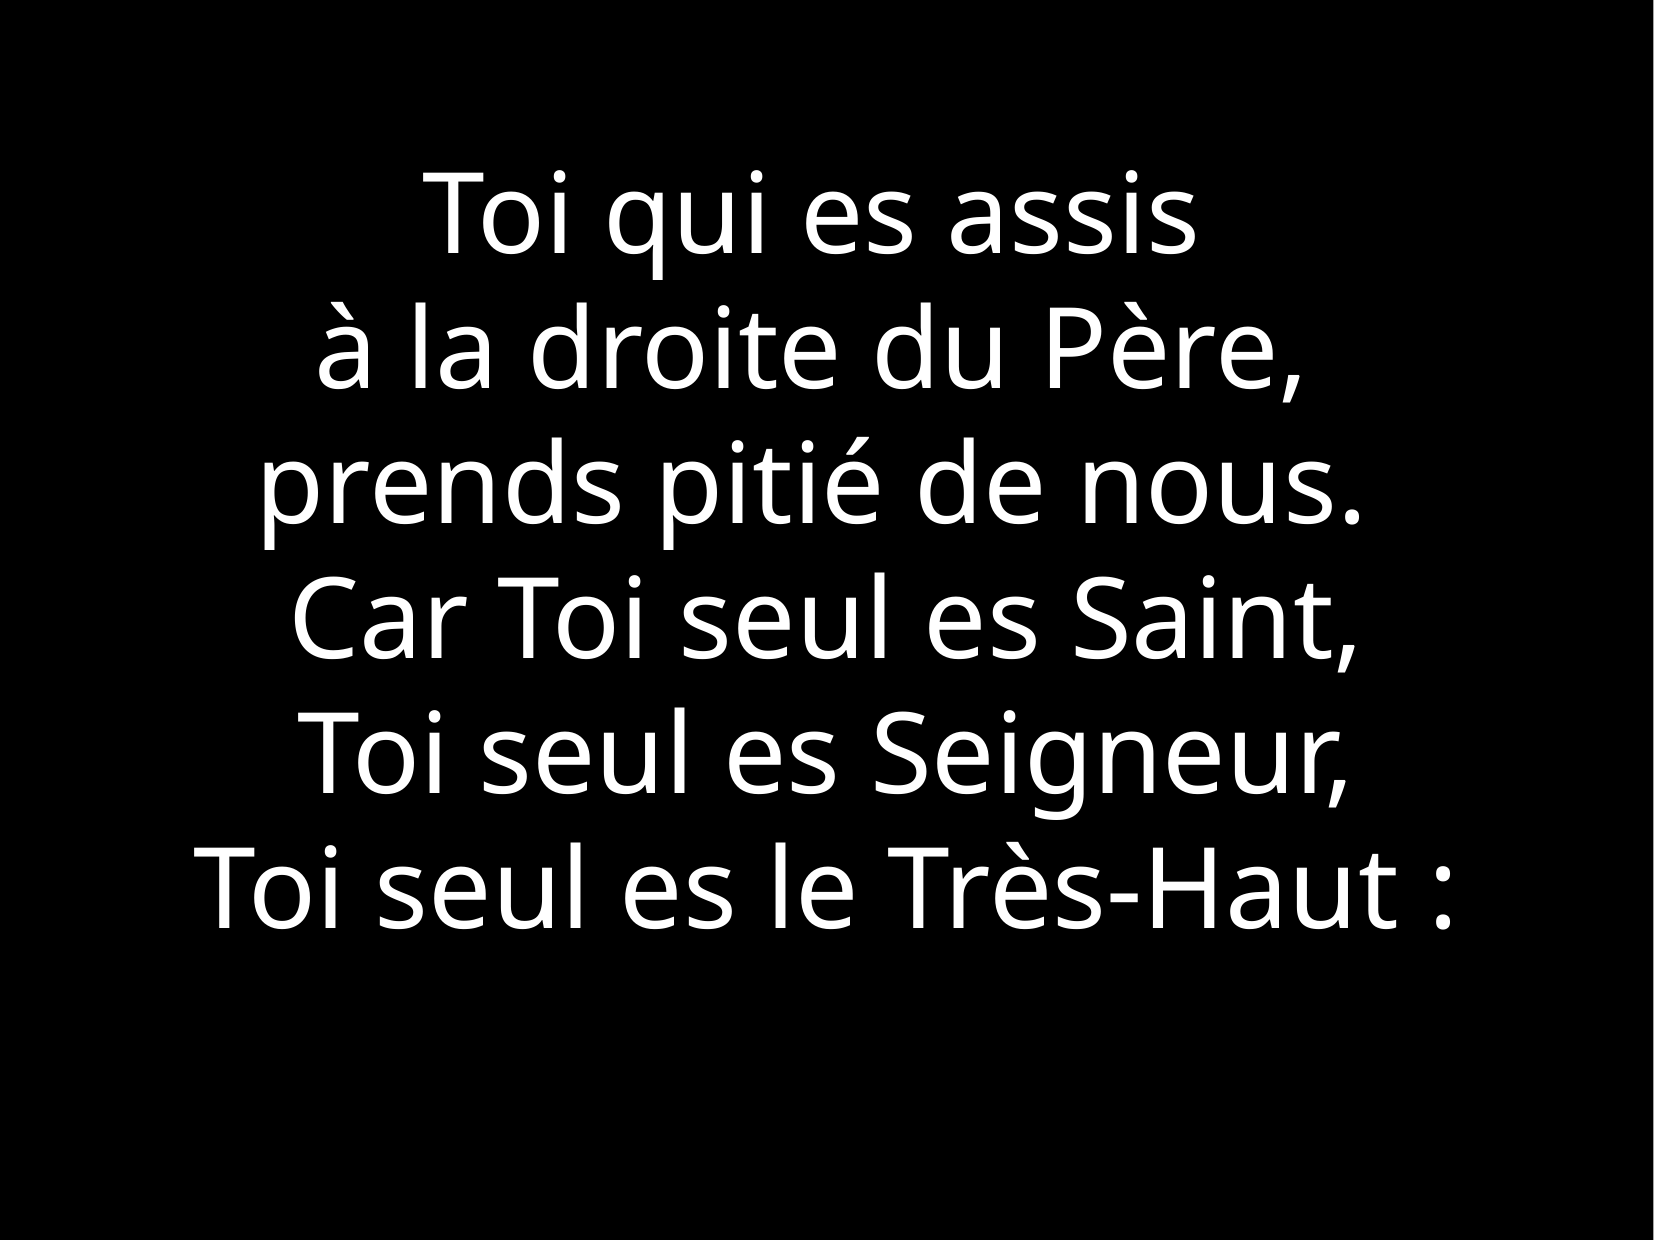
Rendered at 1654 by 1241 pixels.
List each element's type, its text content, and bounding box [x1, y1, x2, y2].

title Toi qui es assis à la droite du Père, prends pitié de nous. Car Toi seul es Saint, Toi seul es Seigneur, Toi seul es le Très-Haut : [25, 324, 1628, 903]
